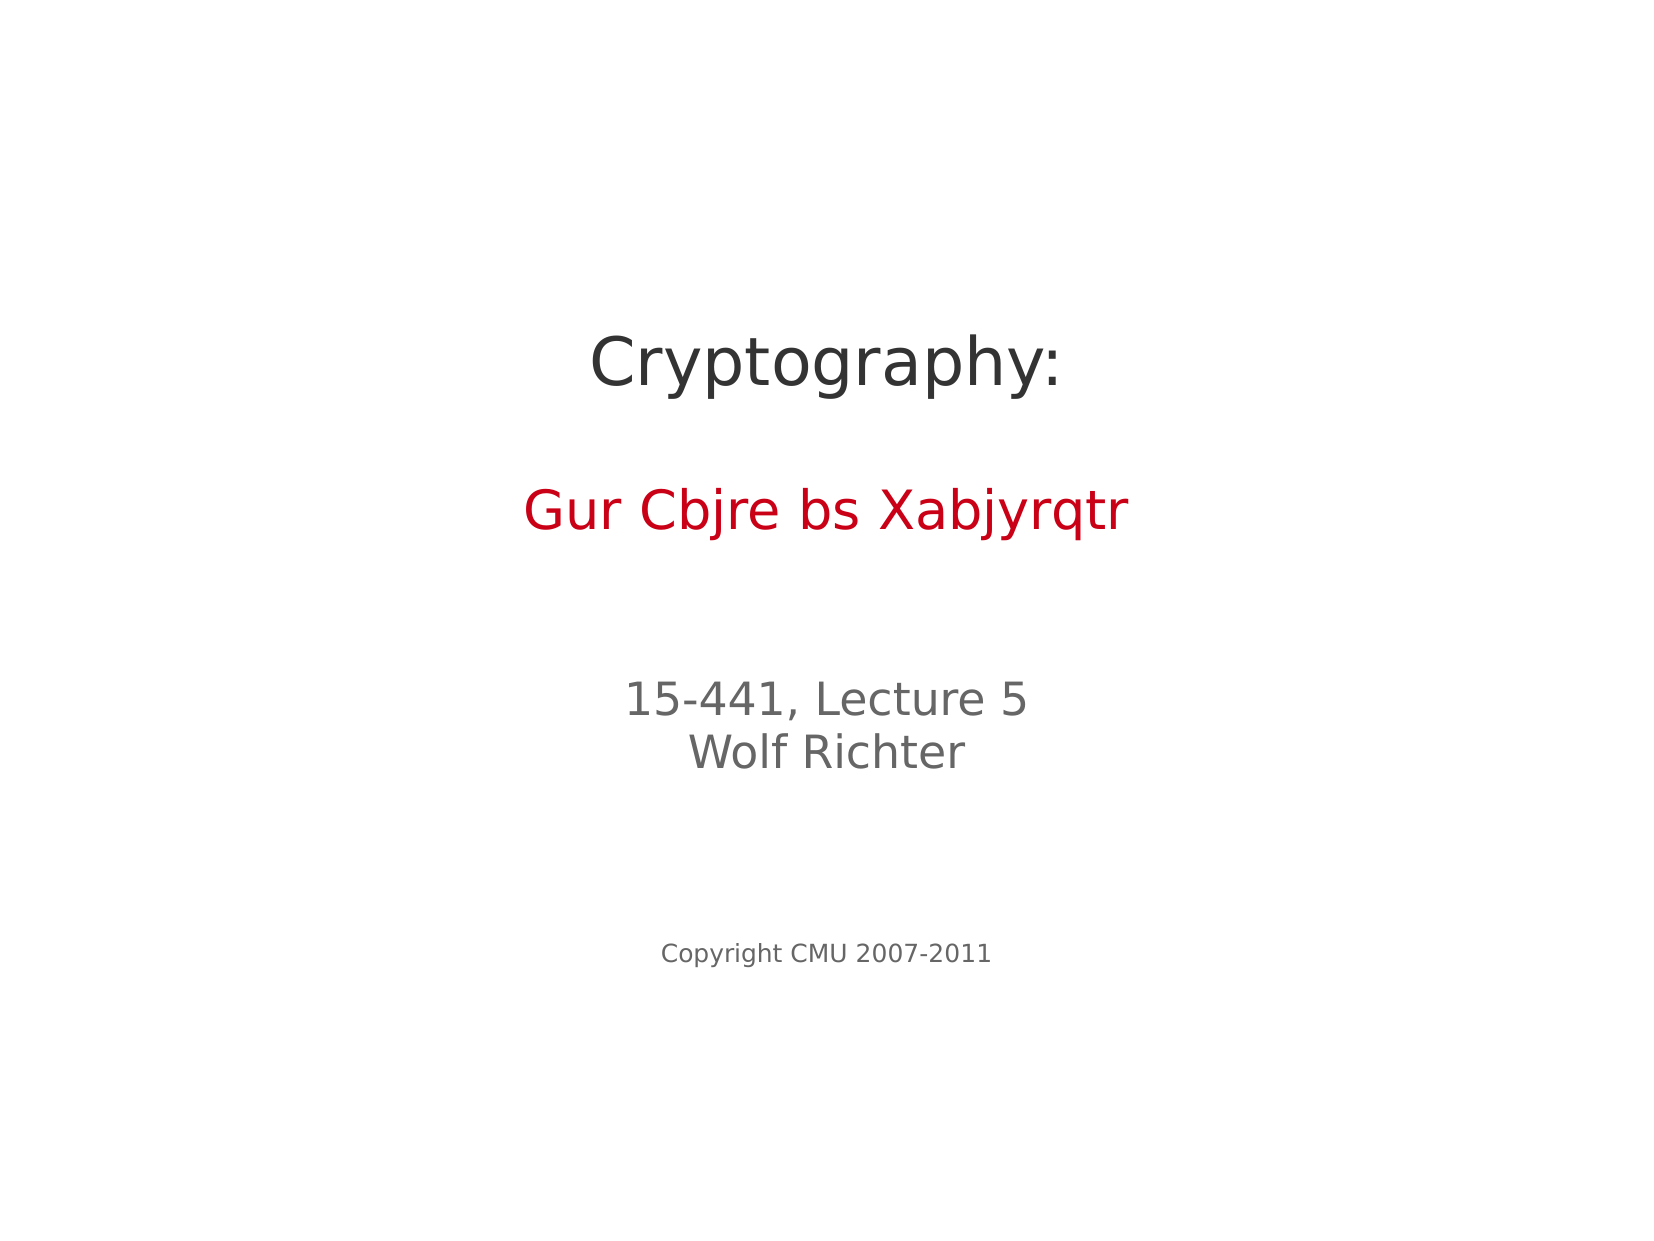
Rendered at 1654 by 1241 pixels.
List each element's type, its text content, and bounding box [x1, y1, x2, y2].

subtitle Cryptography: Gur Cbjre bs Xabjyrqtr 15-441, Lecture 5 Wolf Richter Copyright CMU 2007-2011 [82, 56, 1571, 1102]
